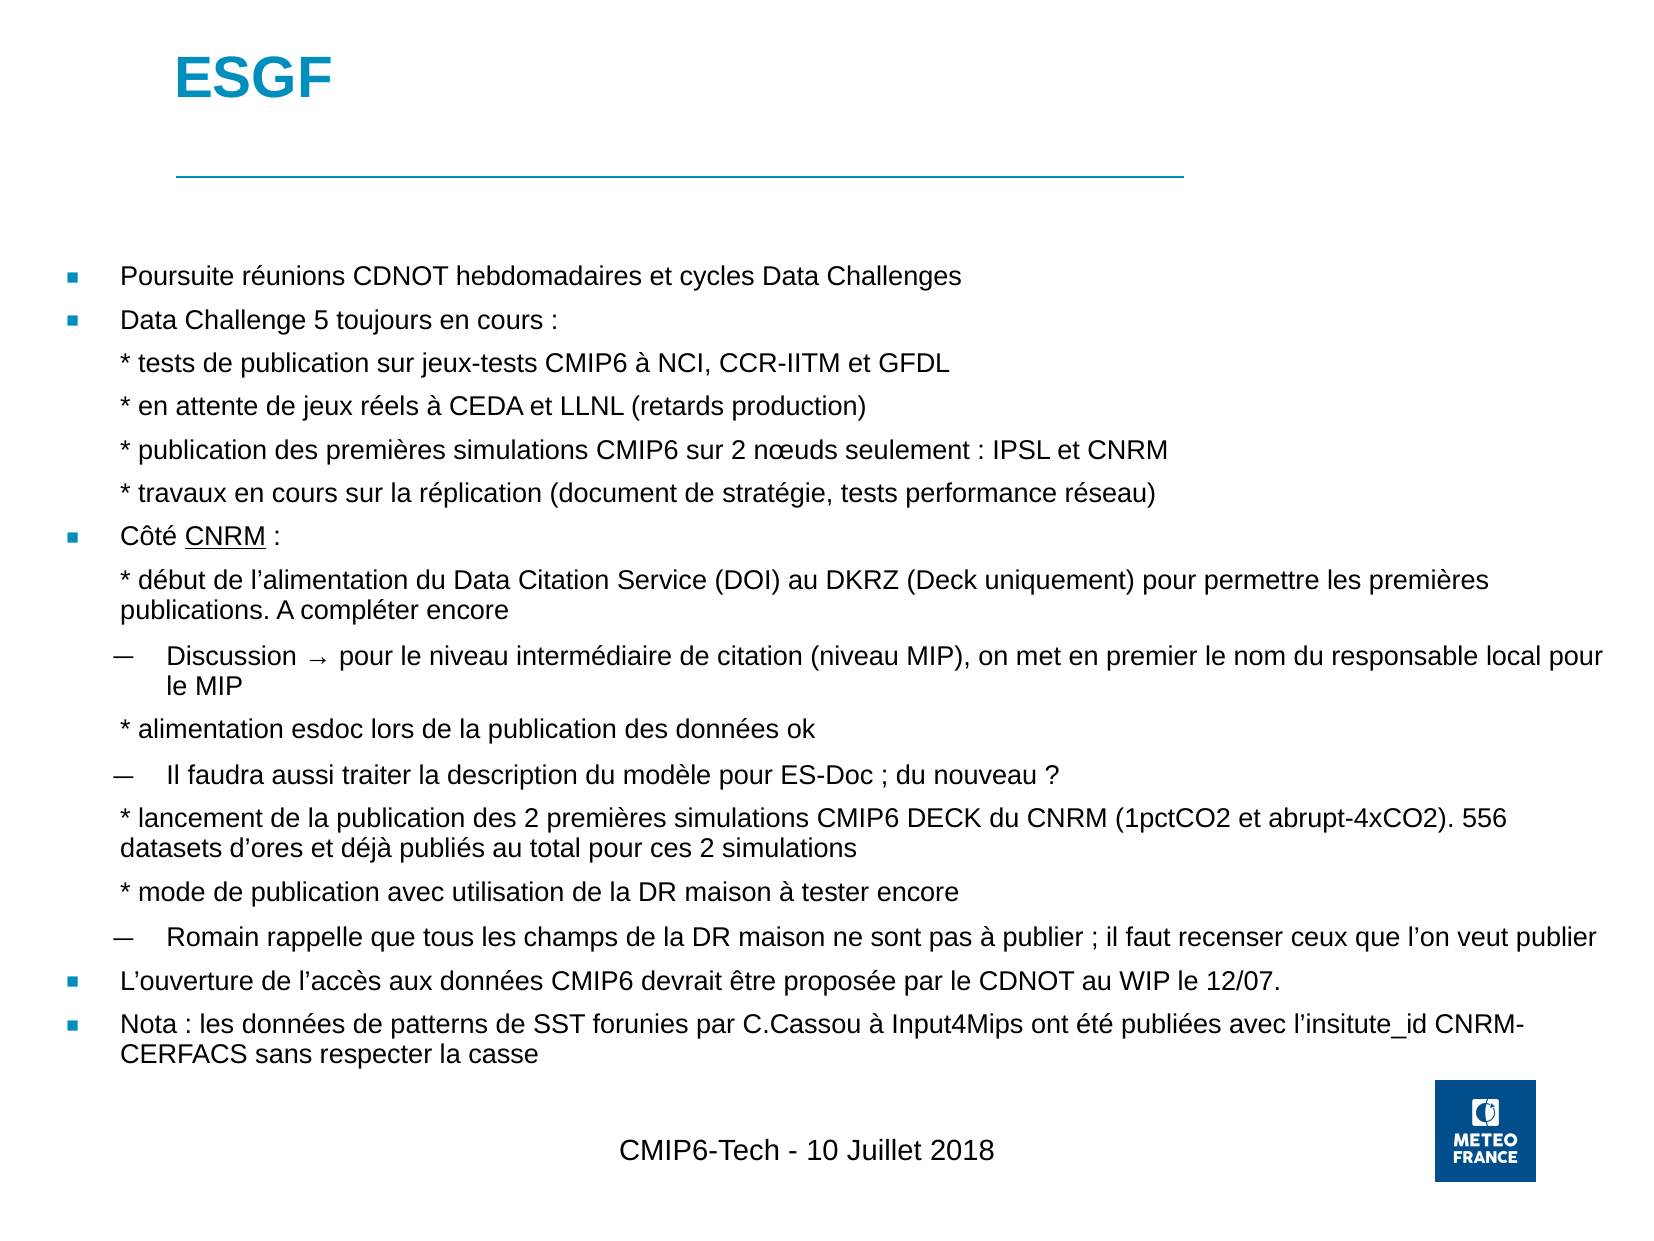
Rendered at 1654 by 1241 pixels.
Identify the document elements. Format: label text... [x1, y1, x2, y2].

title ESGF [174, 0, 1654, 156]
picture [1435, 1119, 1536, 1182]
list Poursuite réunions CDNOT hebdomadaires et cycles Data Challenges Data Challenge 5 toujours en cours : * tests de publication sur jeux-tests CMIP6 à NCI, CCR-IITM et GFDL * en attente de jeux réels à CEDA et LLNL (retards production) * publication des premières simulations CMIP6 sur 2 nœuds seulement : IPSL et CNRM * travaux en cours sur la réplication (document de stratégie, tests performance réseau) Côté CNRM : * début de l’alimentation du Data Citation Service (DOI) au DKRZ (Deck uniquement) pour permettre les premières publications. A compléter encore Discussion → pour le niveau intermédiaire de citation (niveau MIP), on met en premier le nom du responsable local pour le MIP * alimentation esdoc lors de la publication des données ok Il faudra aussi traiter la description du modèle pour ES-Doc ; du nouveau ? * lancement de la publication des 2 premières simulations CMIP6 DECK du CNRM (1pctCO2 et abrupt-4xCO2). 556 datasets d’ores et déjà publiés au total pour ces 2 simulations * mode de publication avec utilisation de la DR maison à tester encore Romain rappelle que tous les champs de la DR maison ne sont pas à publier ; il faut recenser ceux que l’on veut publier L’ouverture de l’accès aux données CMIP6 devrait être proposée par le CDNOT au WIP le 12/07. Nota : les données de patterns de SST forunies par C.Cassou à Input4Mips ont été publiées avec l’insitute_id CNRM-CERFACS sans respecter la casse [55, 217, 1616, 1119]
